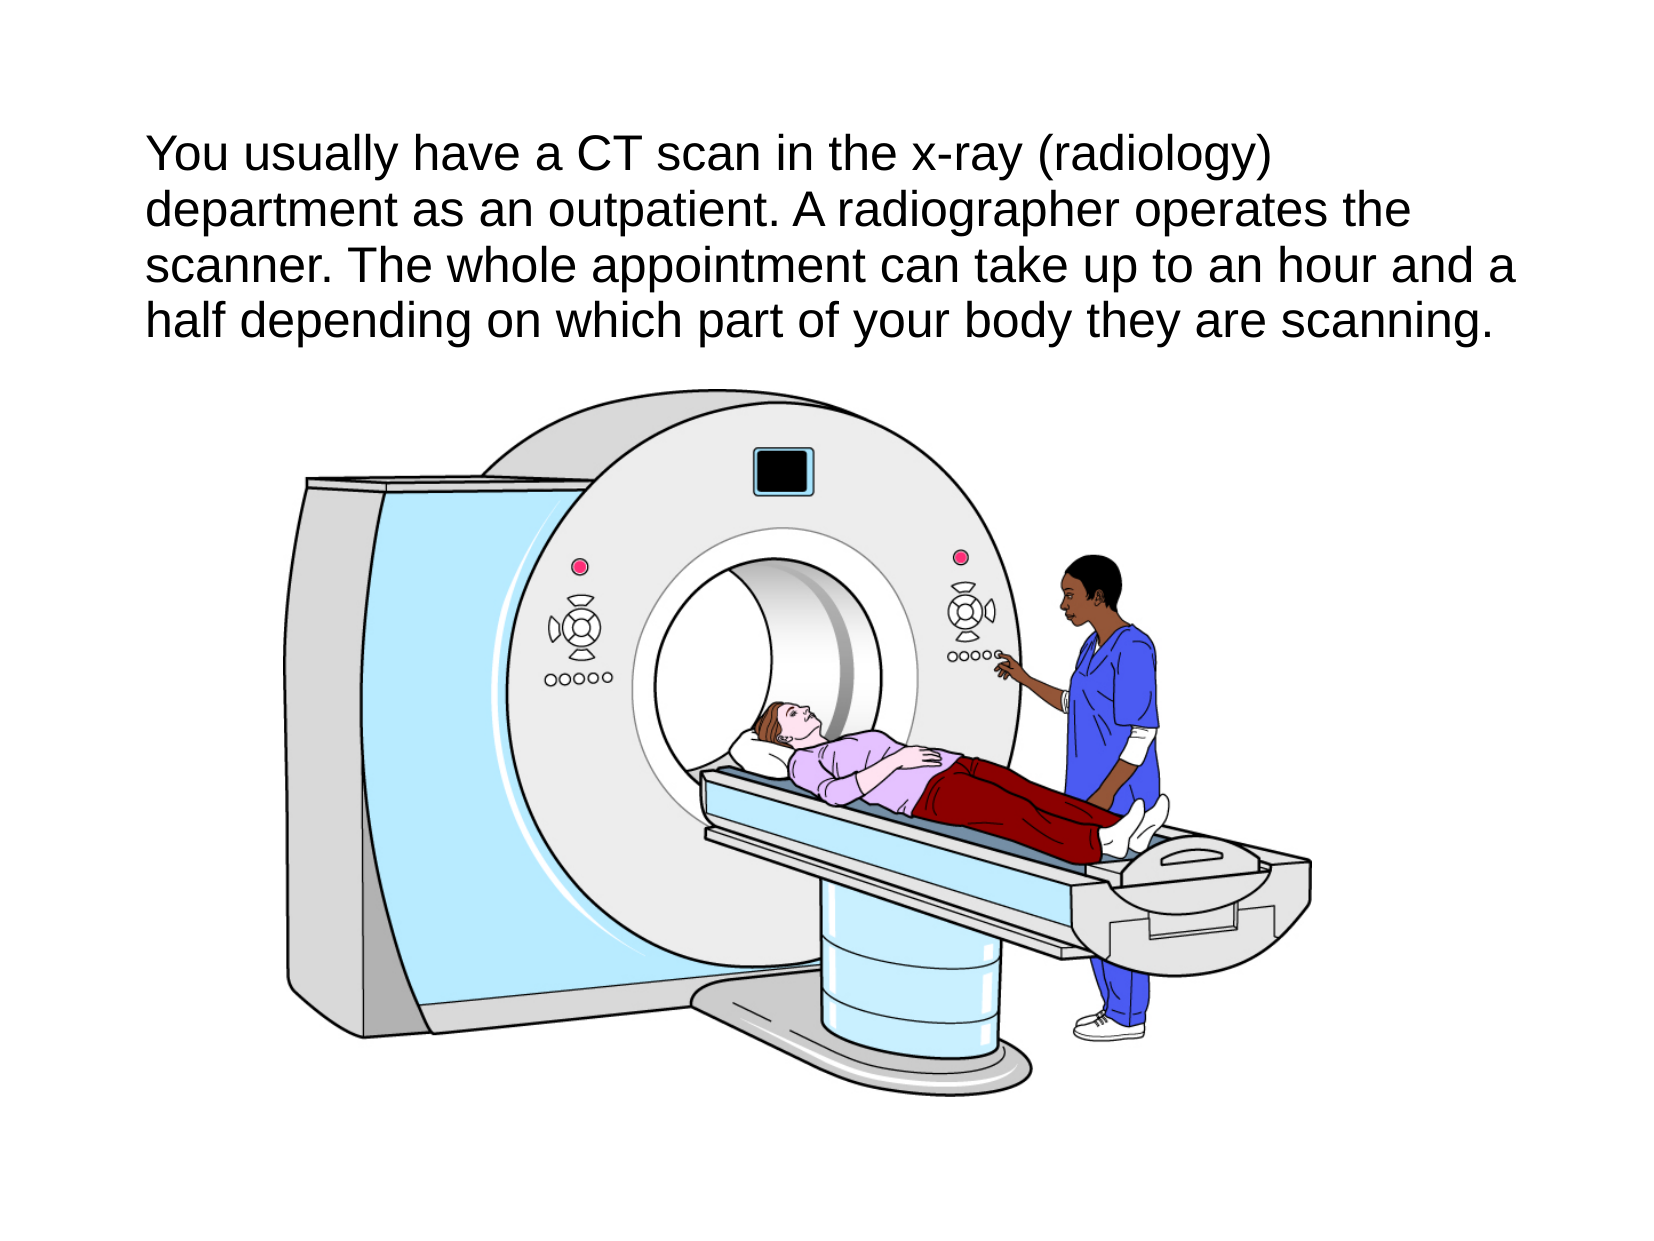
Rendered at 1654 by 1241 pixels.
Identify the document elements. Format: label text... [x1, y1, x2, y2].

picture [283, 389, 1312, 1097]
text_box You usually have a CT scan in the x-ray (radiology) department as an outpatient. A radiographer operates the scanner. The whole appointment can take up to an hour and a half depending on which part of your body they are scanning. [130, 118, 1536, 524]
